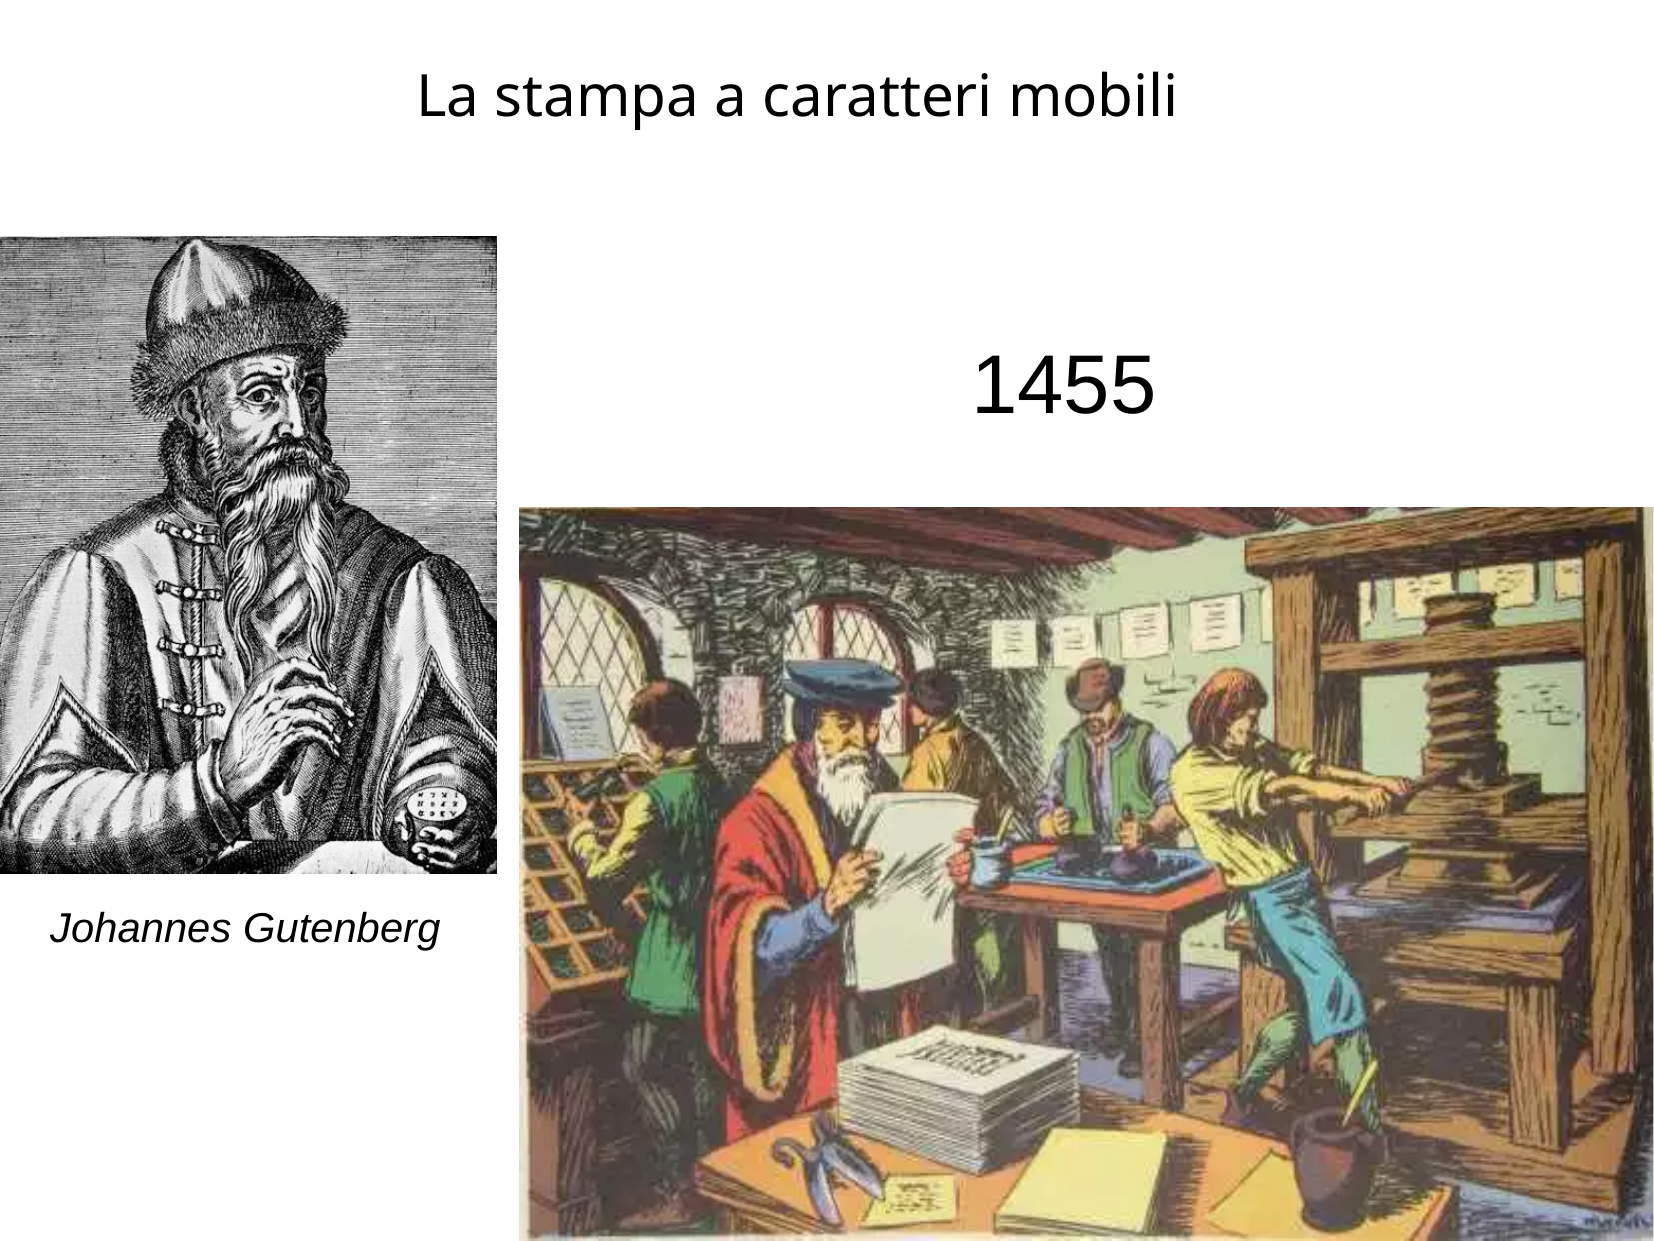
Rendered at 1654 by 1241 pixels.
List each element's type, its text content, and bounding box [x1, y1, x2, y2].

picture [519, 507, 1654, 1241]
text_box Johannes Gutenberg [35, 897, 485, 962]
picture [0, 236, 497, 875]
text_box La stampa a caratteri mobili [401, 47, 1276, 142]
text_box 1455 [956, 330, 1205, 447]
